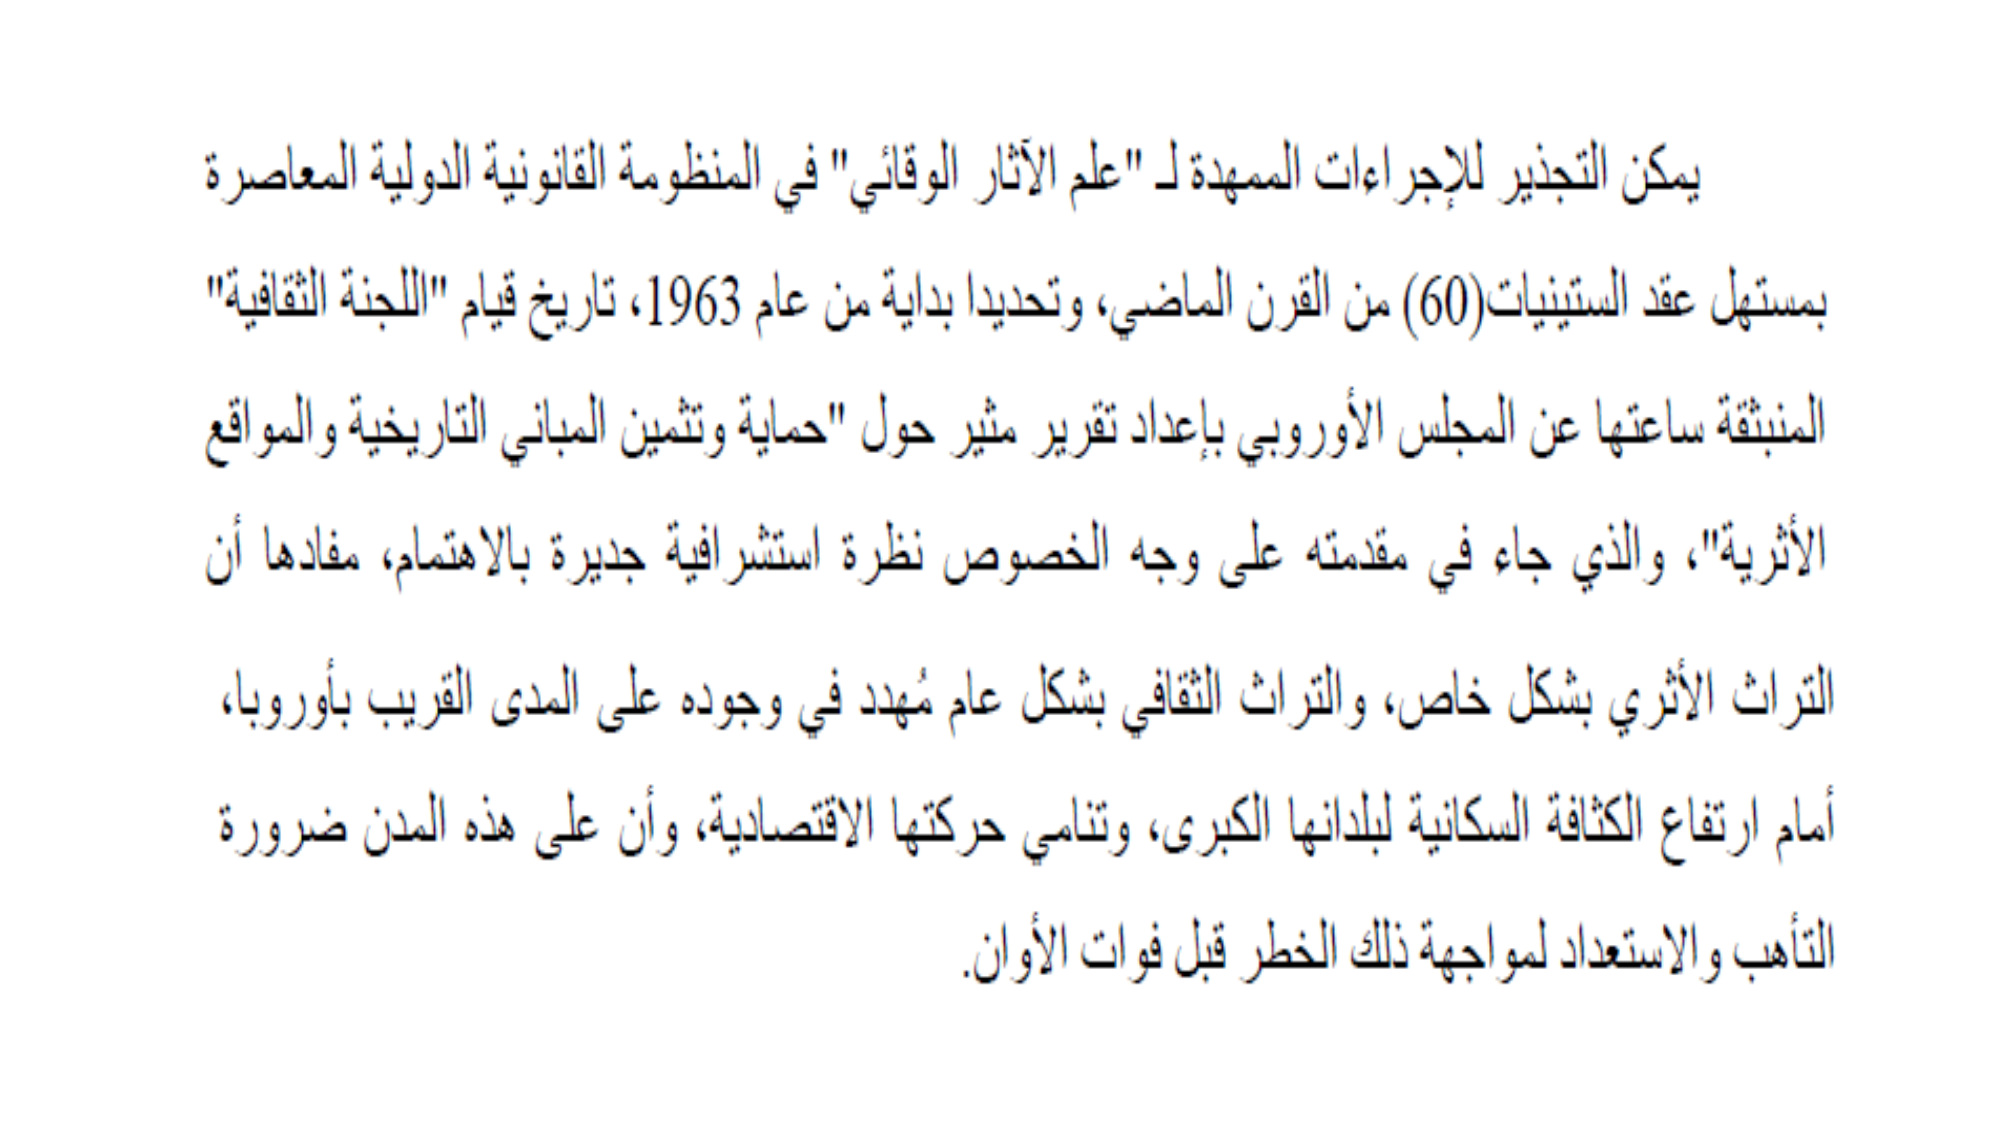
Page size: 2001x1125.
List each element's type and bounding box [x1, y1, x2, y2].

picture [181, 122, 1871, 617]
picture [193, 619, 1859, 1003]
